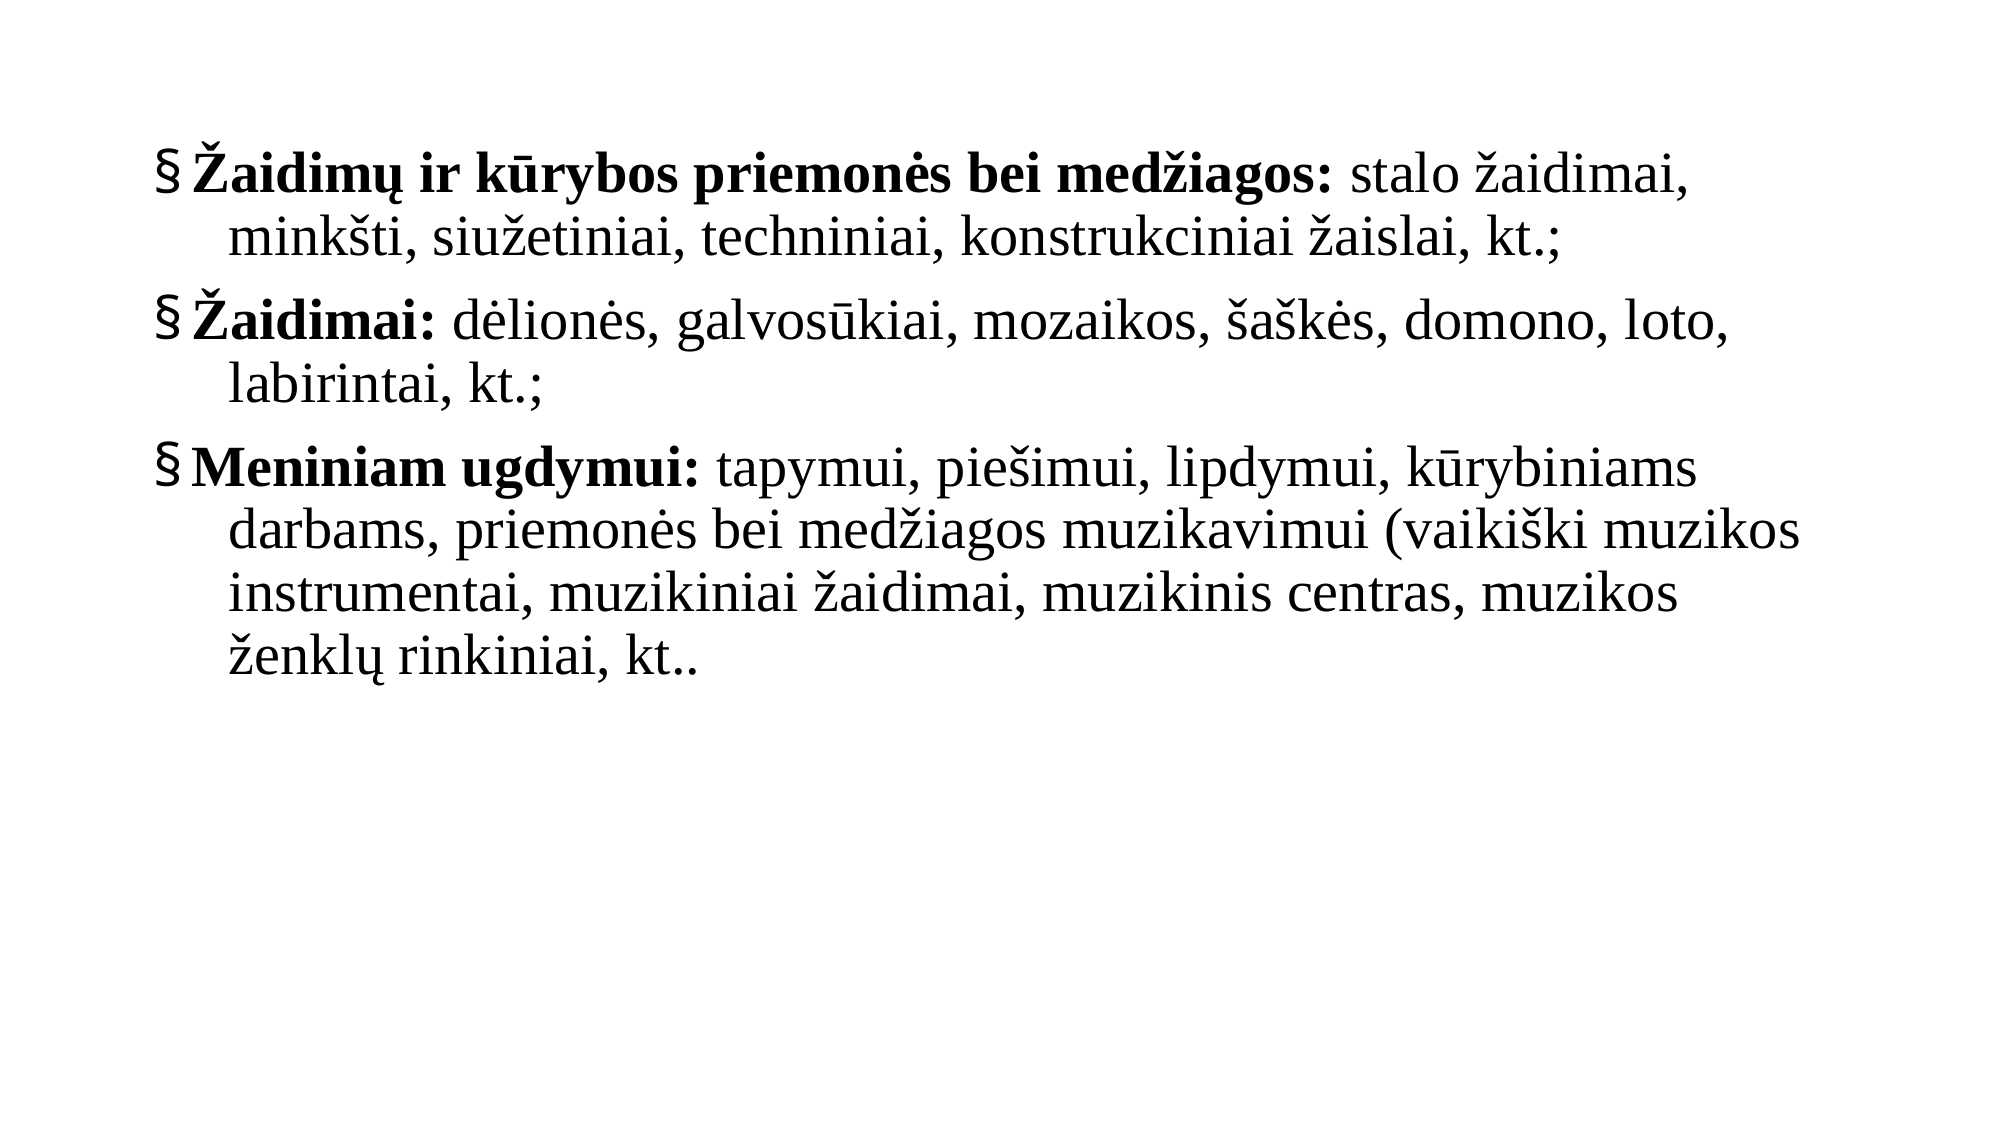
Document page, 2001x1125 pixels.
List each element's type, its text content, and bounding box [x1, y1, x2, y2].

list Žaidimų ir kūrybos priemonės bei medžiagos: stalo žaidimai, minkšti, siužetiniai, techniniai, konstrukciniai žaislai, kt.; Žaidimai: dėlionės, galvosūkiai, mozaikos, šaškės, domono, loto, labirintai, kt.; Meniniam ugdymui: tapymui, piešimui, lipdymui, kūrybiniams darbams, priemonės bei medžiagos muzikavimui (vaikiški muzikos instrumentai, muzikiniai žaidimai, muzikinis centras, muzikos ženklų rinkiniai, kt.. [138, 135, 1864, 849]
